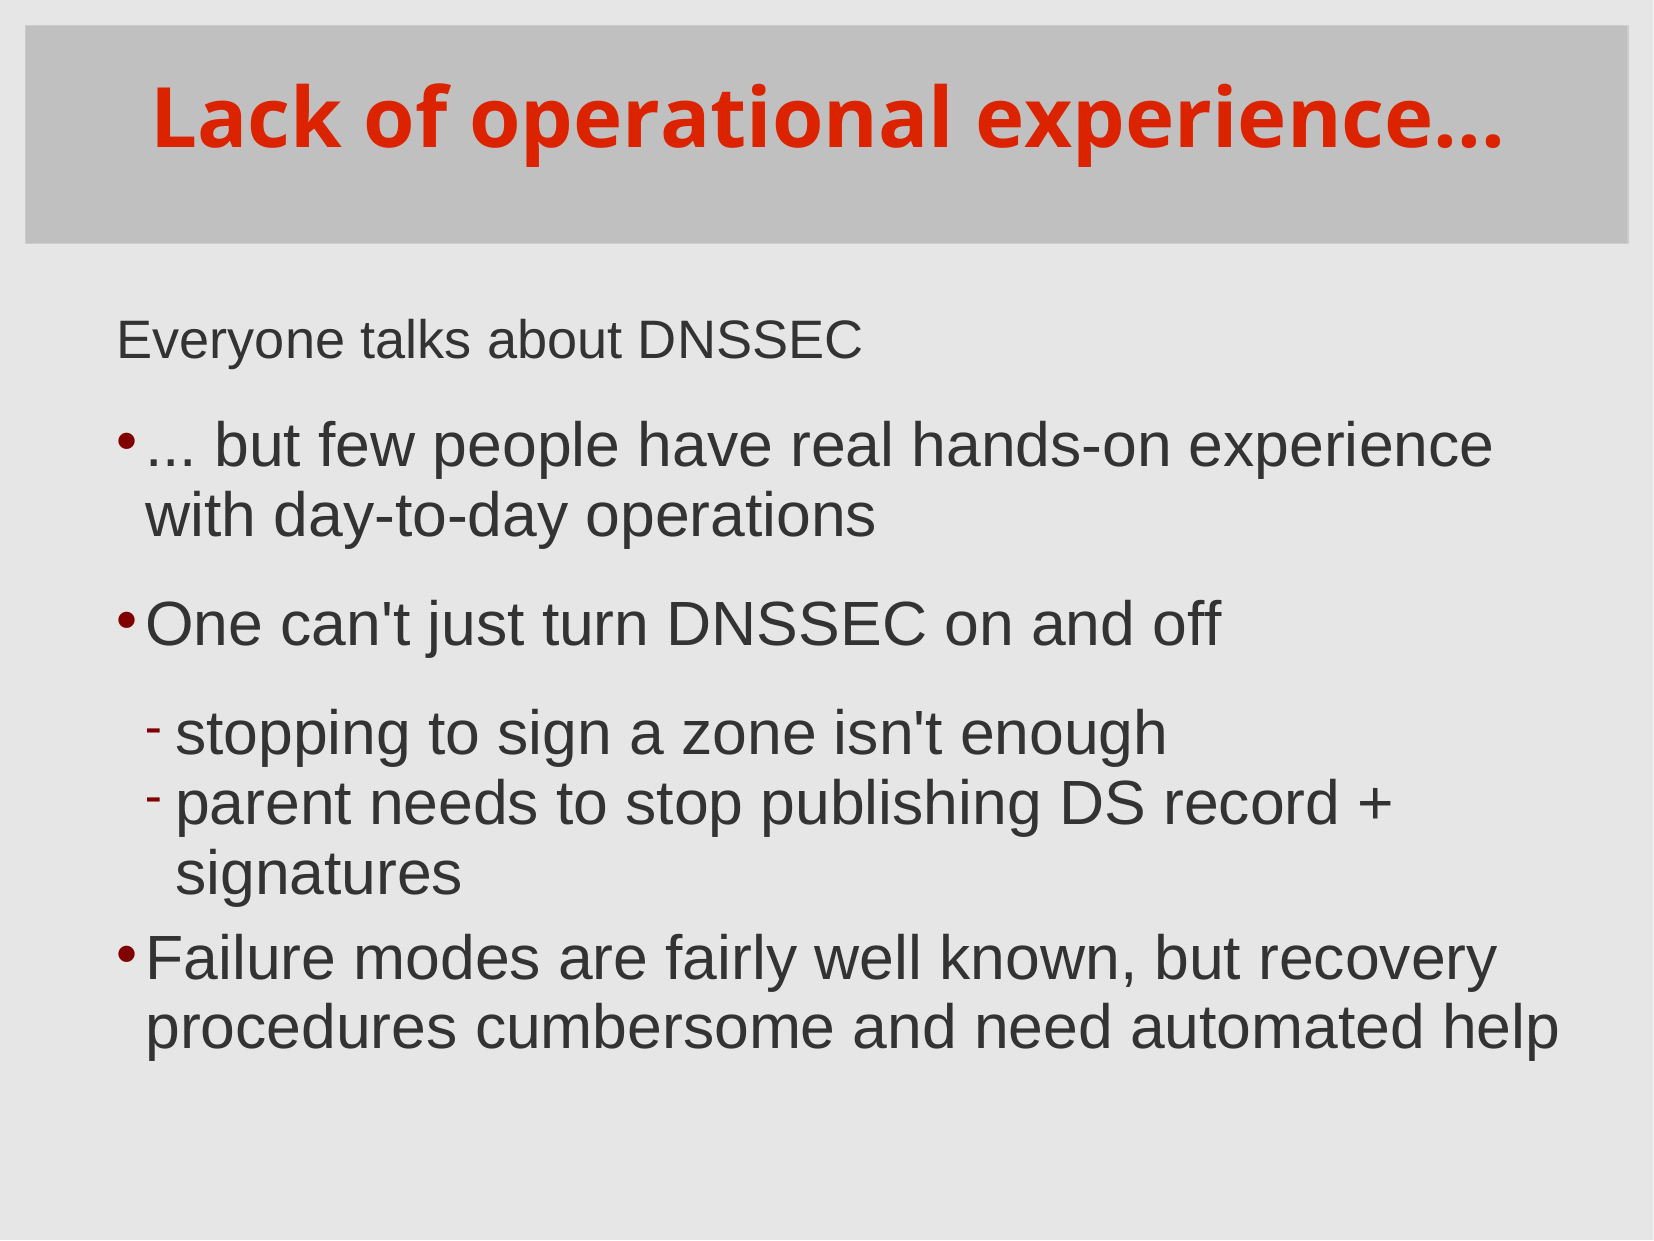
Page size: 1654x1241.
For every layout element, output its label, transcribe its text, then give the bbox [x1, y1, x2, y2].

title Lack of operational experience... [29, 53, 1628, 177]
list Everyone talks about DNSSEC ... but few people have real hands-on experience with day-to-day operations One can't just turn DNSSEC on and off stopping to sign a zone isn't enough parent needs to stop publishing DS record + signatures Failure modes are fairly well known, but recovery procedures cumbersome and need automated help [71, 302, 1591, 1099]
